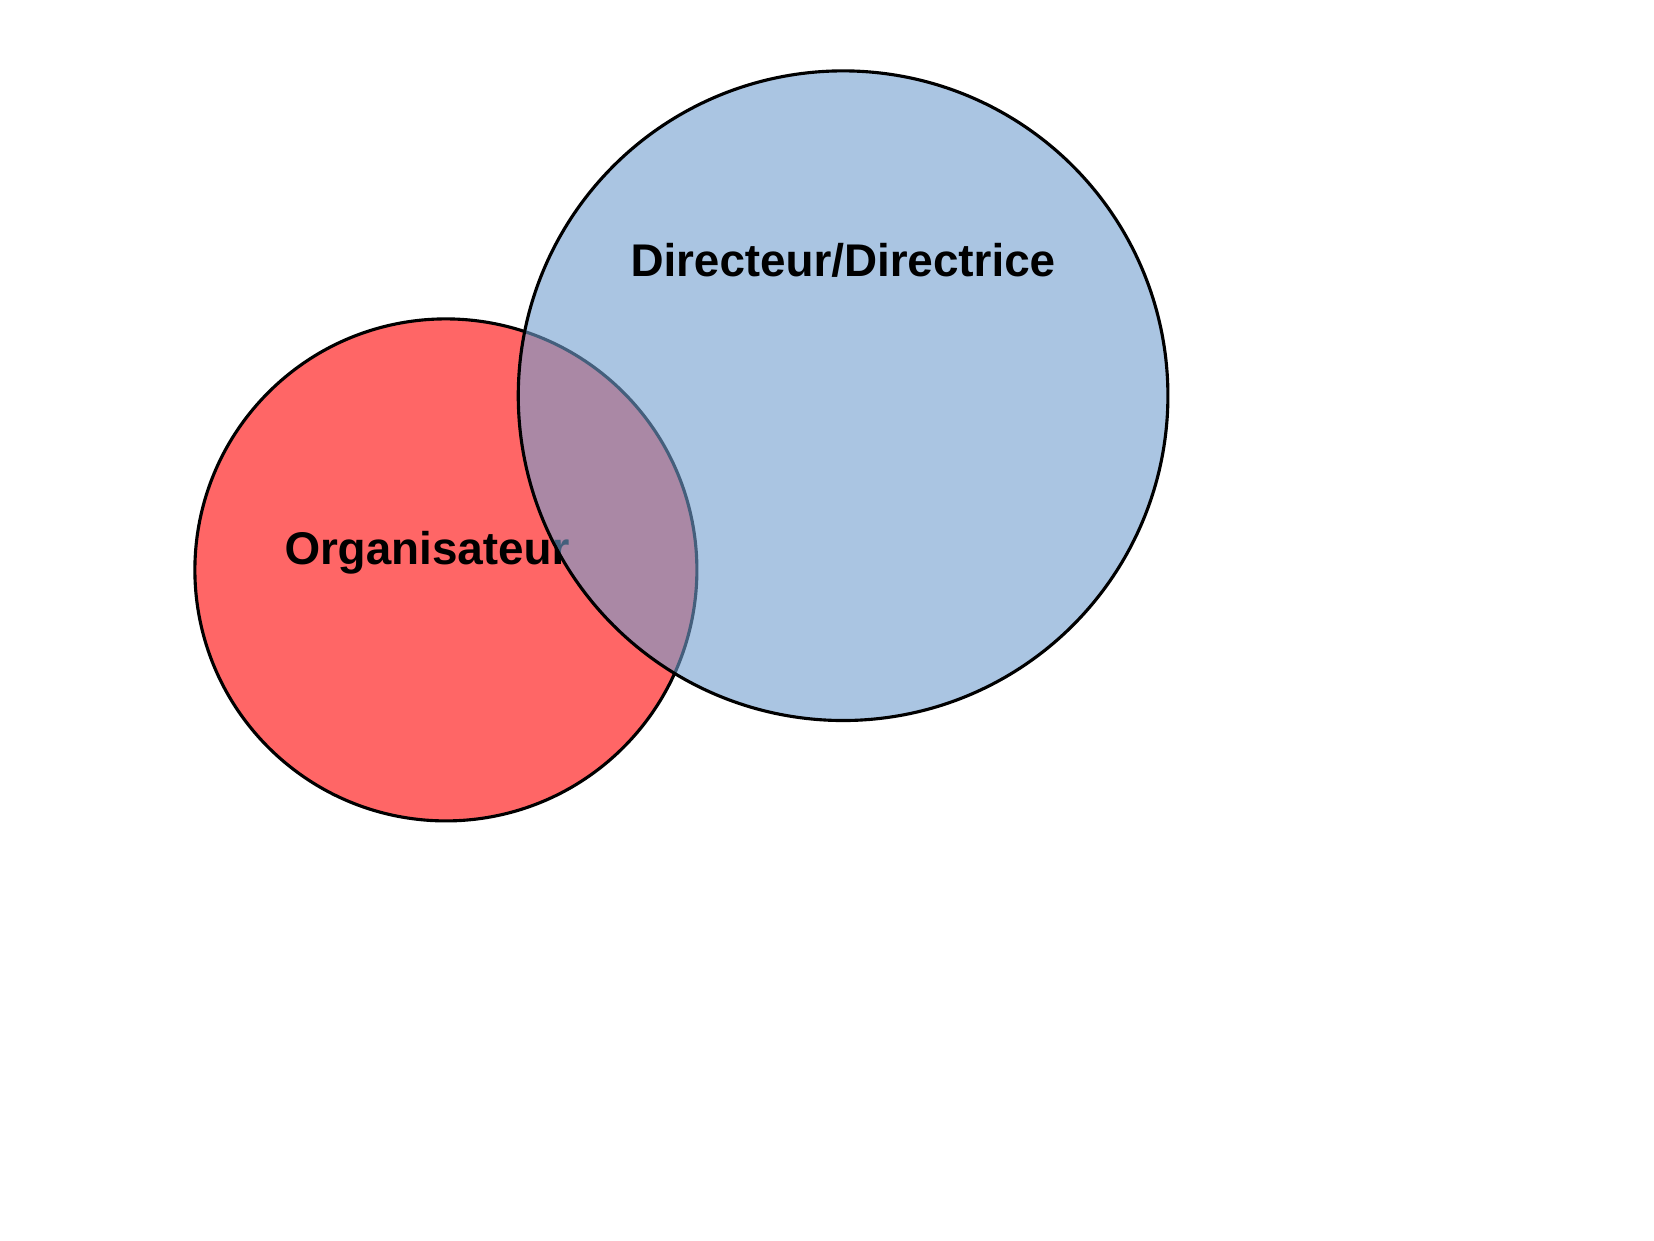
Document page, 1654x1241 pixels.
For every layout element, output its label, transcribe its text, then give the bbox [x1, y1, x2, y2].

text_box Directeur/Directrice [518, 70, 1168, 721]
text_box Organisateur [194, 318, 675, 821]
